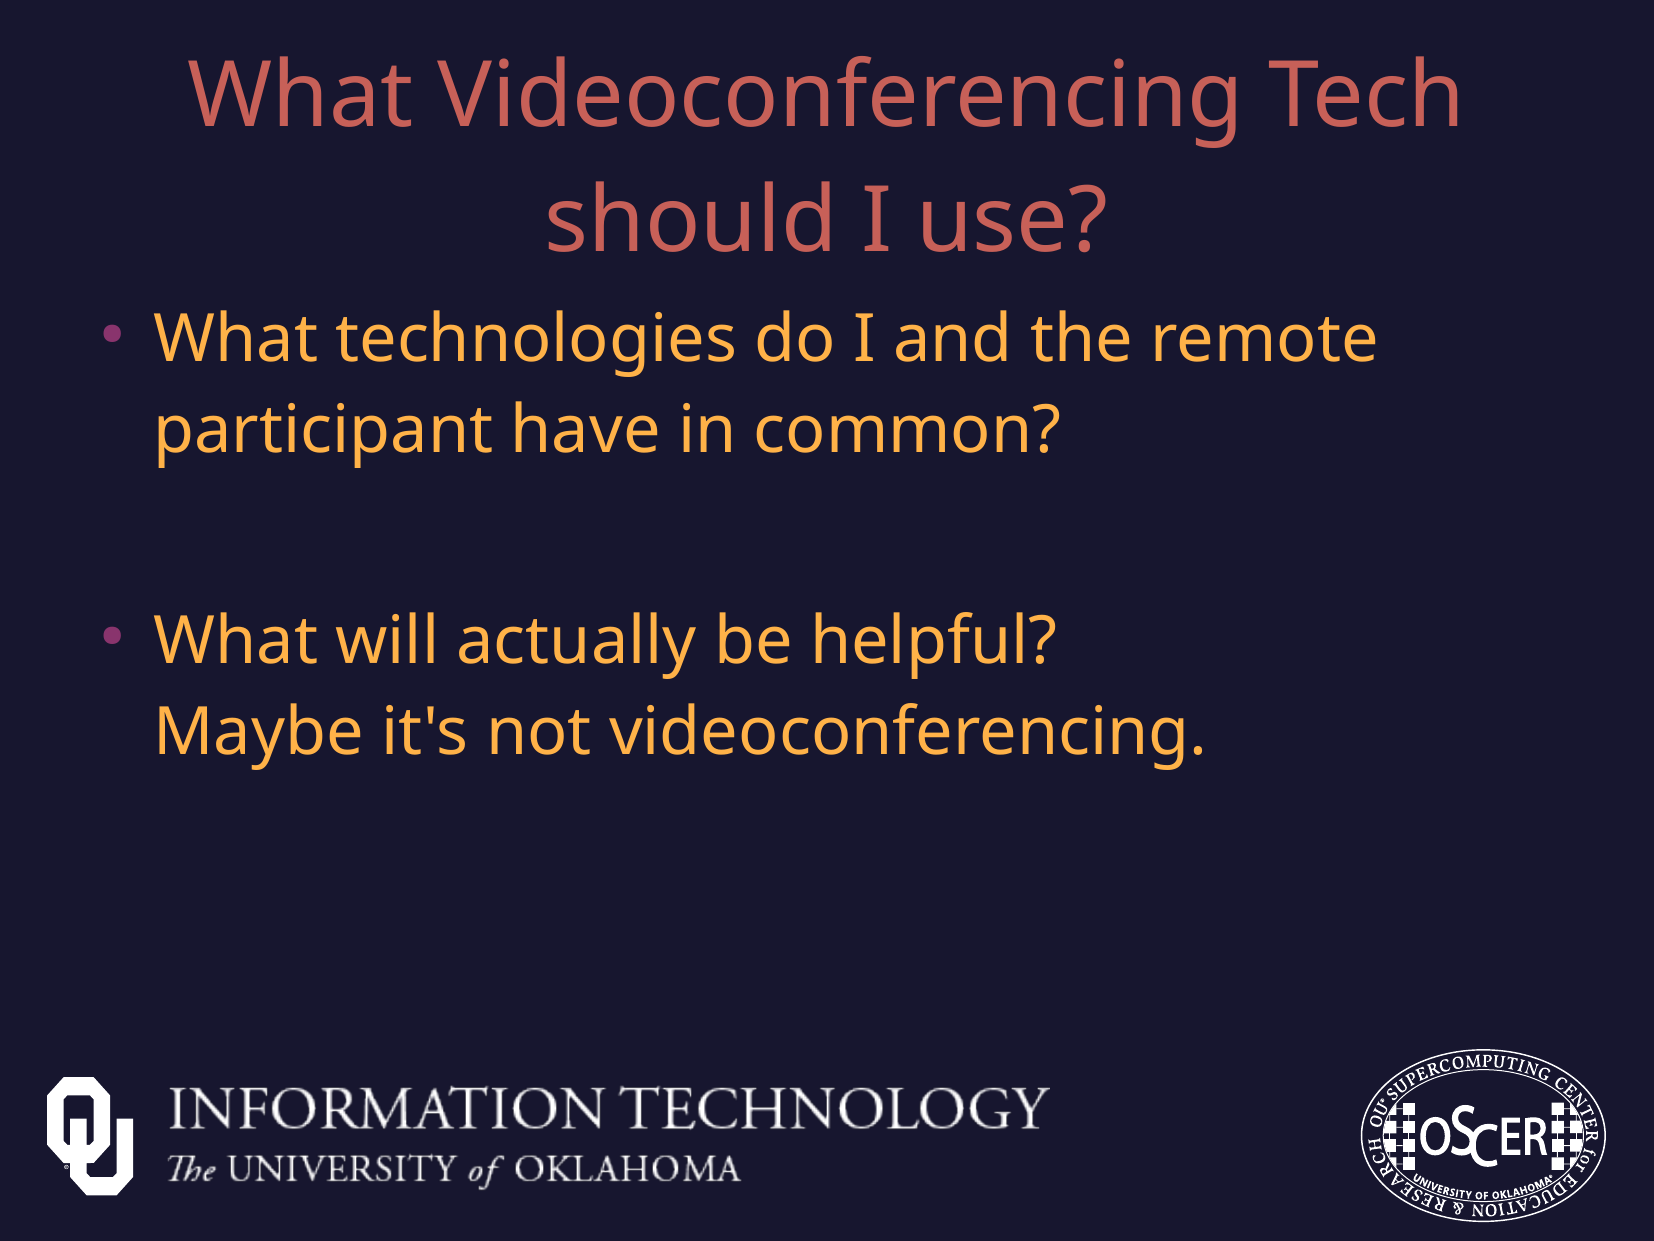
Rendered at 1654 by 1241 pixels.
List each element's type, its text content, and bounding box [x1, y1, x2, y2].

picture [159, 1075, 1050, 1195]
list What technologies do I and the remote participant have in common? What will actually be helpful? Maybe it's not videoconferencing. [82, 290, 1571, 1010]
title What Videoconferencing Tech should I use? [82, 37, 1571, 269]
